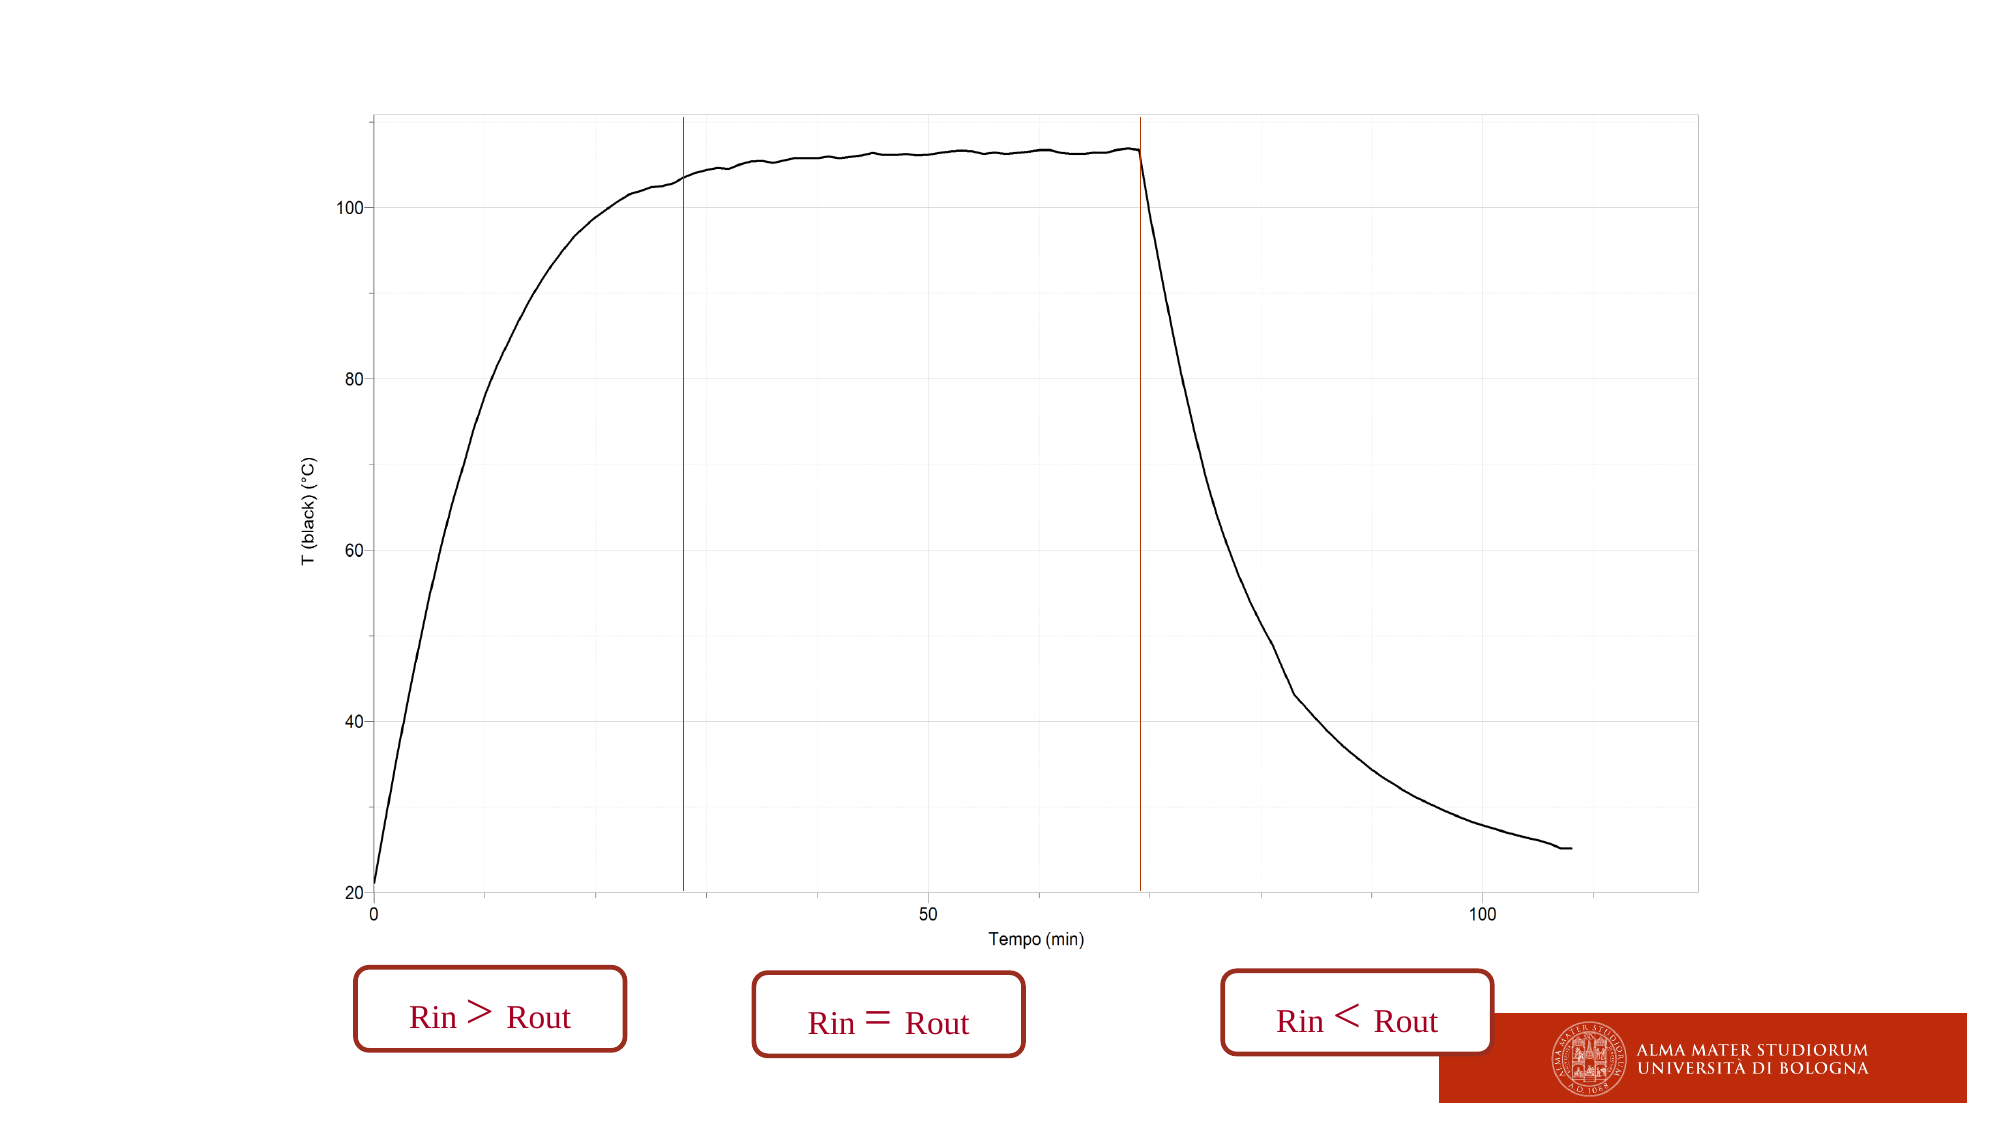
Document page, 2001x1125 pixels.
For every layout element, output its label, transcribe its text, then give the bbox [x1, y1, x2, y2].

text_box Rin = Rout [753, 972, 1024, 1056]
text_box Rin < Rout [1222, 970, 1493, 1055]
text_box Rin > Rout [355, 967, 626, 1051]
picture [285, 93, 1727, 961]
